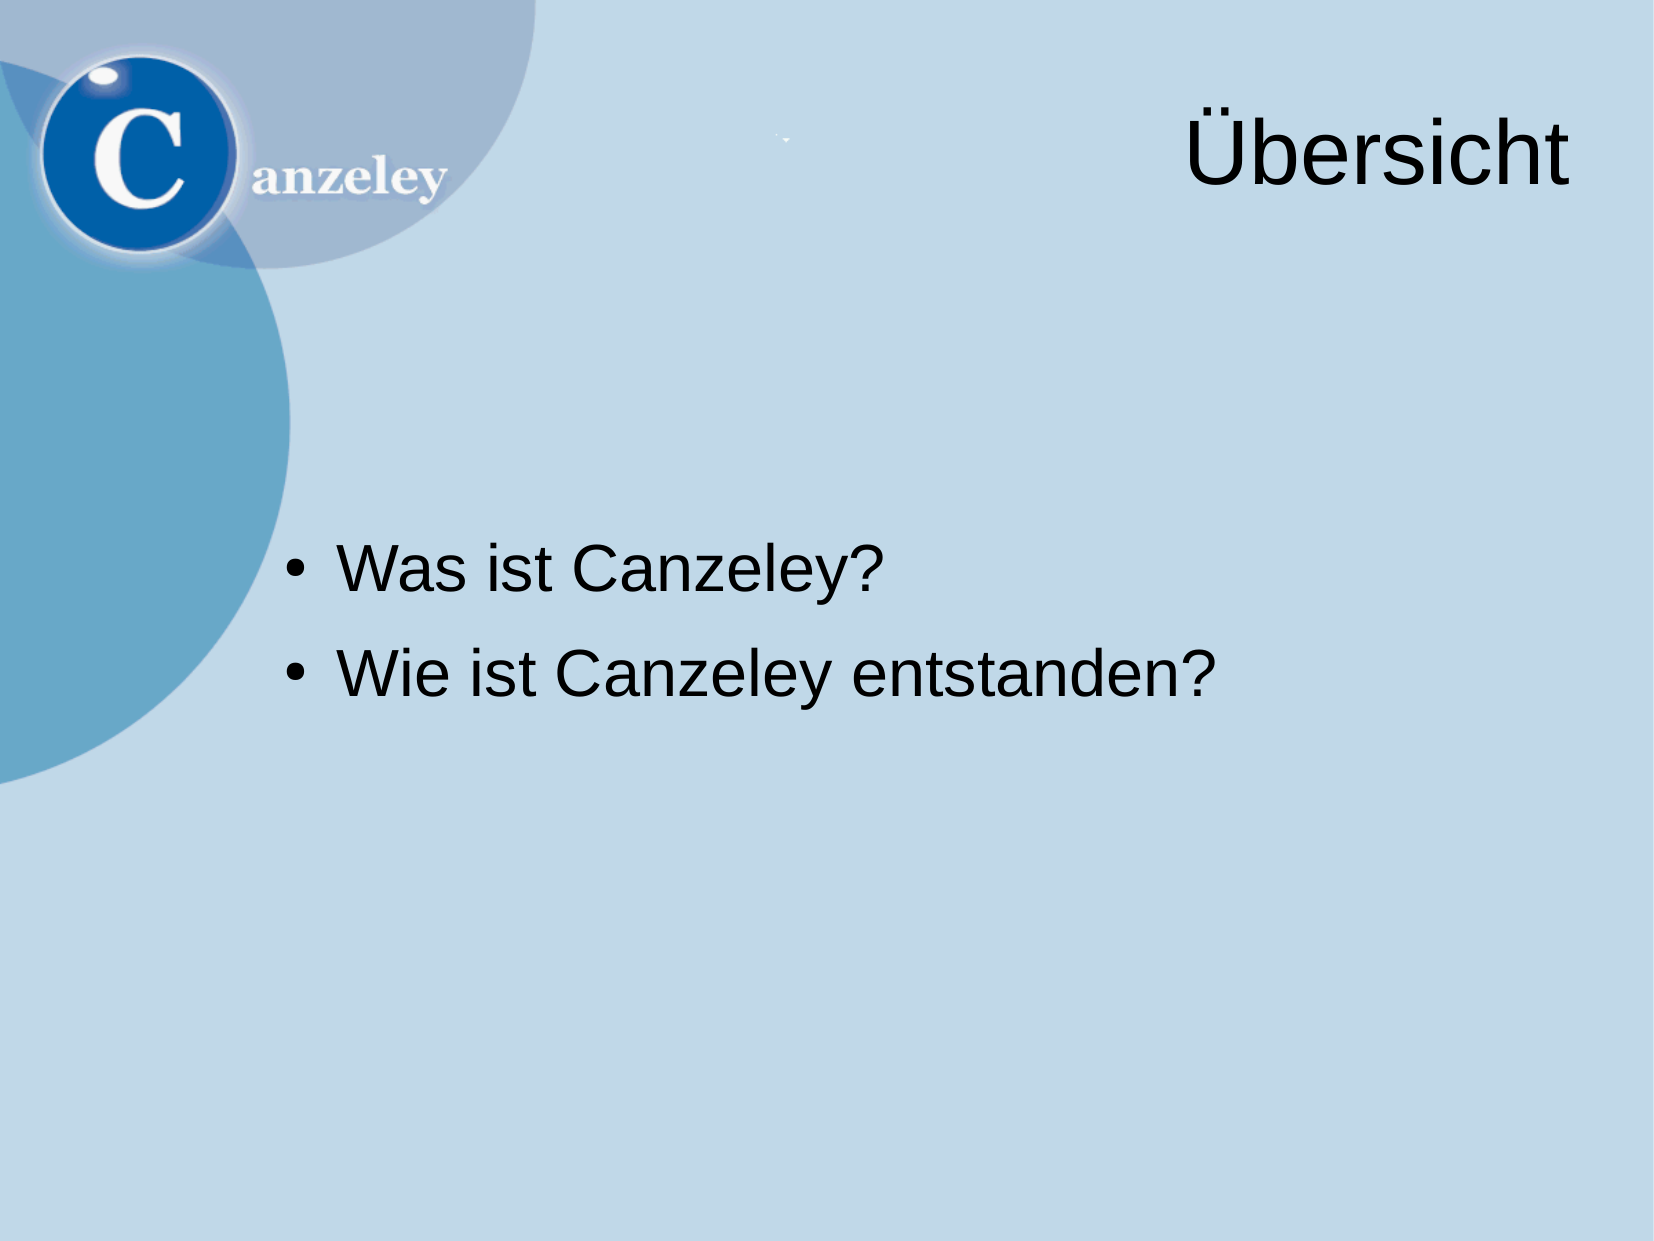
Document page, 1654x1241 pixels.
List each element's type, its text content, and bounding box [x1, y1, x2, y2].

picture [0, 0, 1654, 1241]
list Was ist Canzeley? Wie ist Canzeley entstanden? [265, 531, 1595, 1211]
title Übersicht [82, 56, 1571, 250]
